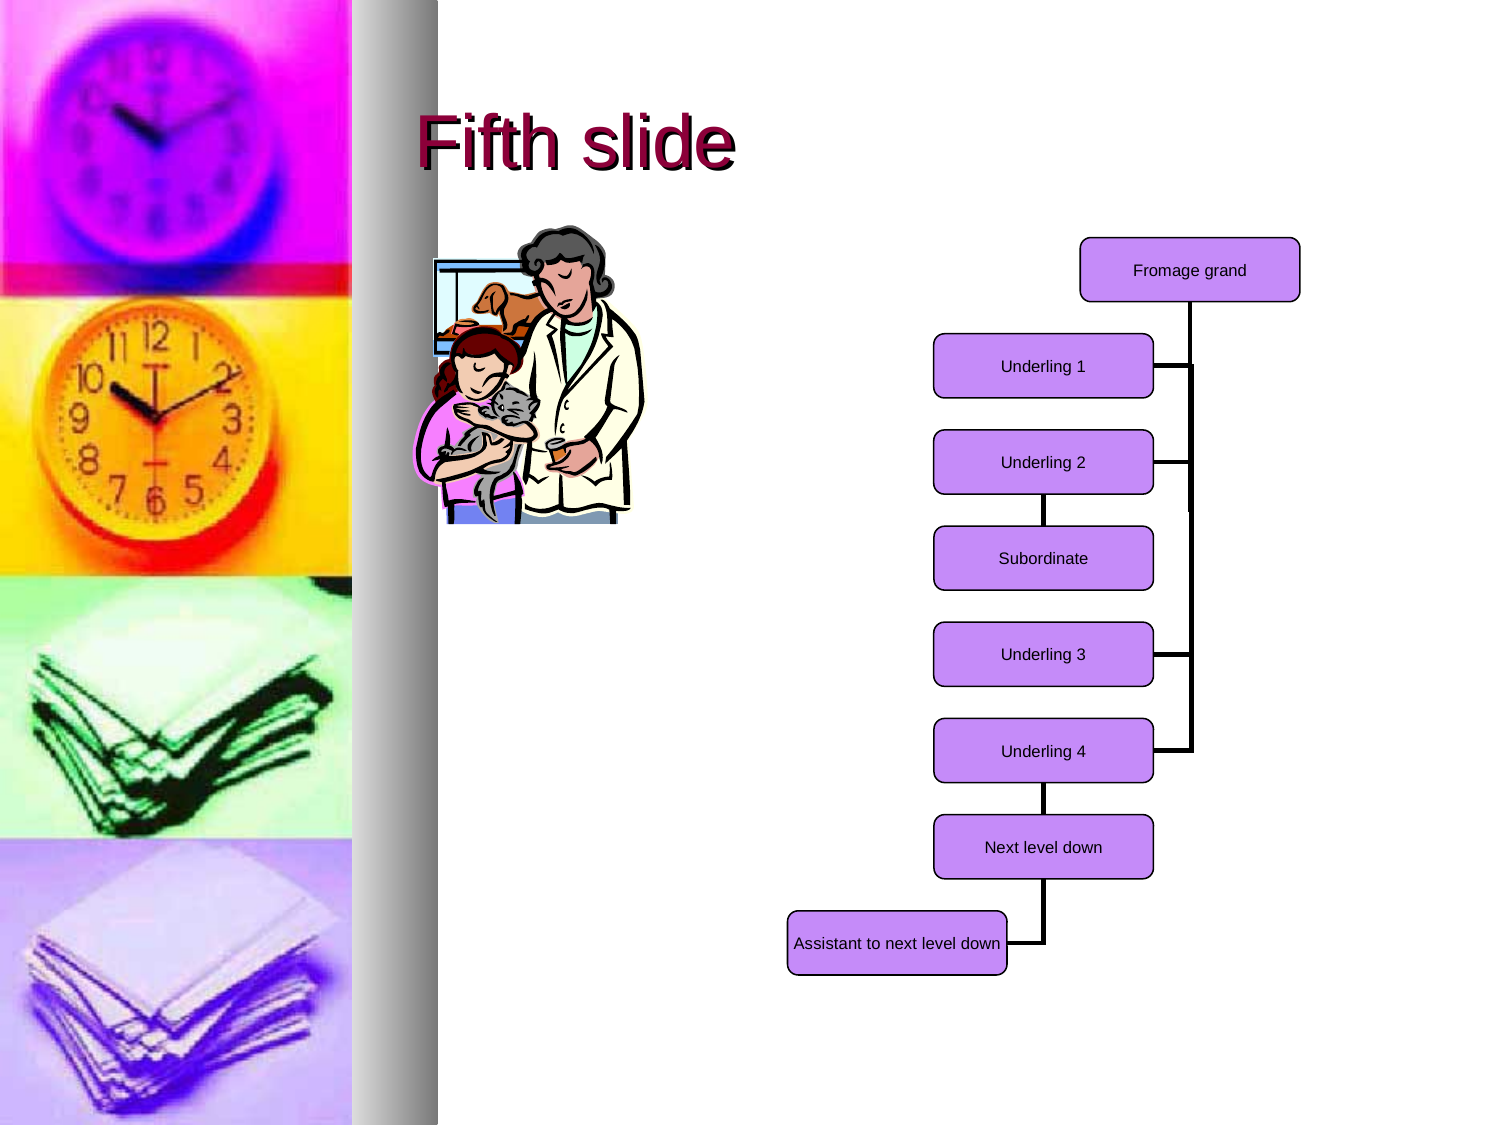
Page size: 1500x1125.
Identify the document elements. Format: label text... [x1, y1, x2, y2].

text_box Underling 3 [933, 622, 1154, 687]
text_box Fromage grand [1080, 237, 1300, 302]
text_box Underling 4 [933, 718, 1154, 783]
text_box Underling 2 [933, 429, 1154, 495]
text_box Next level down [933, 814, 1154, 879]
title Fifth slide [399, 37, 1450, 238]
text_box Subordinate [933, 526, 1154, 591]
picture [0, 0, 352, 1125]
picture [412, 224, 651, 525]
text_box Assistant to next level down [787, 910, 1008, 976]
text_box Underling 1 [933, 333, 1154, 398]
